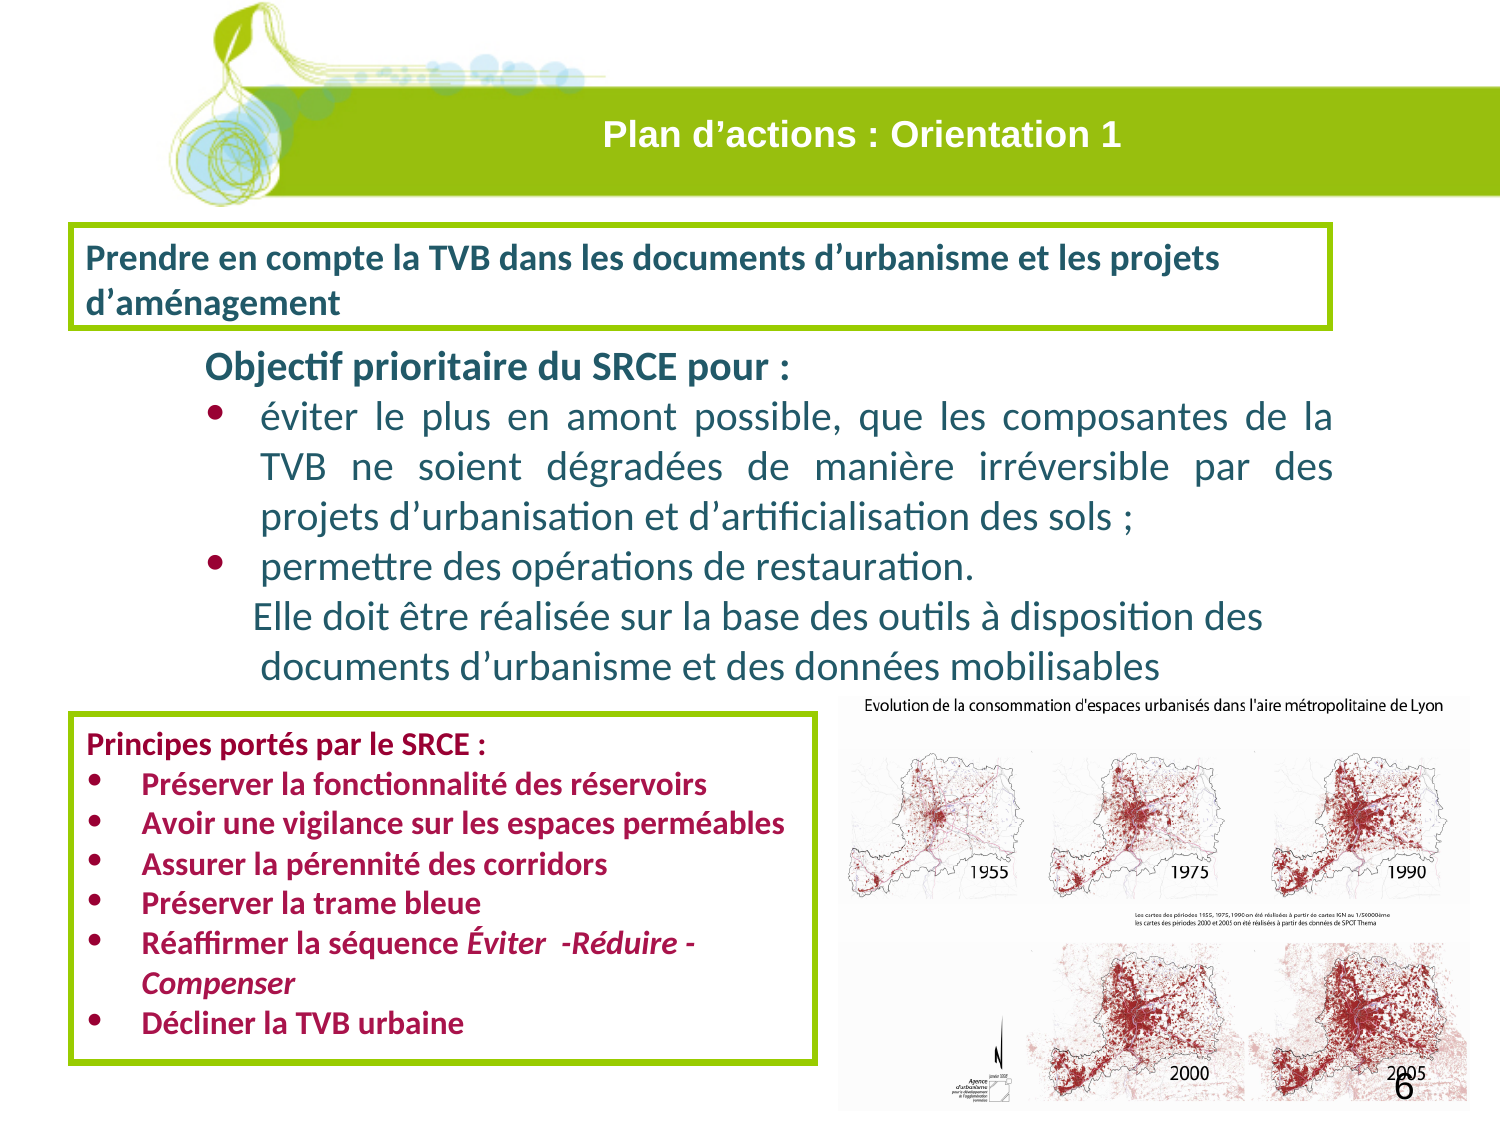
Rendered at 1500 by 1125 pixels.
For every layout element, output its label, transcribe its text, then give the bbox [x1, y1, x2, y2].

text_box Prendre en compte la TVB dans les documents d’urbanisme et les projets d’aménagement [70, 224, 1330, 328]
text_box <numéro> [1379, 1054, 1459, 1115]
text_box Objectif prioritaire du SRCE pour : éviter le plus en amont possible, que les composantes de la TVB ne soient dégradées de manière irréversible par des projets d’urbanisation et d’artificialisation des sols ; permettre des opérations de restauration. Elle doit être réalisée sur la base des outils à disposition des documents d’urbanisme et des données mobilisables [190, 331, 1349, 717]
picture [838, 696, 1489, 1111]
picture [0, 0, 1500, 207]
text_box Plan d’actions : Orientation 1 [323, 102, 1402, 190]
text_box Principes portés par le SRCE : Préserver la fonctionnalité des réservoirs Avoir une vigilance sur les espaces perméables Assurer la pérennité des corridors Préserver la trame bleue Réaffirmer la séquence Éviter -Réduire - Compenser Décliner la TVB urbaine [70, 714, 815, 1063]
